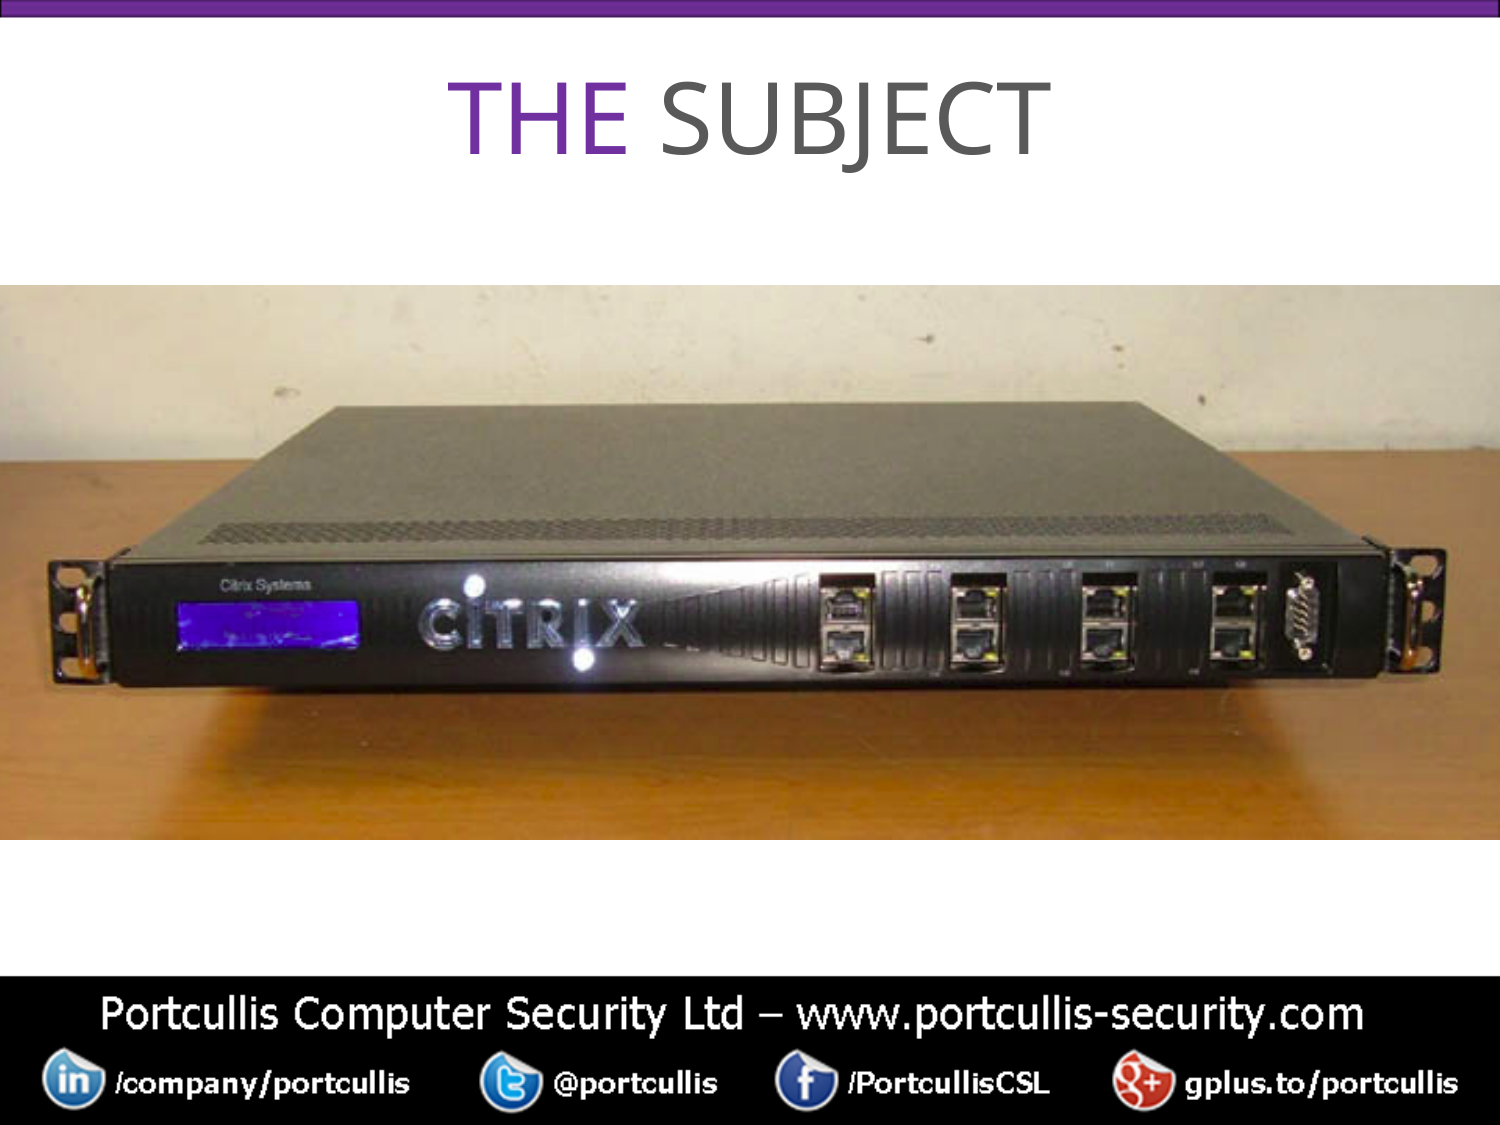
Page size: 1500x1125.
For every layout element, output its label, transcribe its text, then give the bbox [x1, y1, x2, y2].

title THE SUBJECT [0, 42, 1500, 202]
picture [0, 0, 1500, 42]
picture [0, 202, 1500, 1125]
